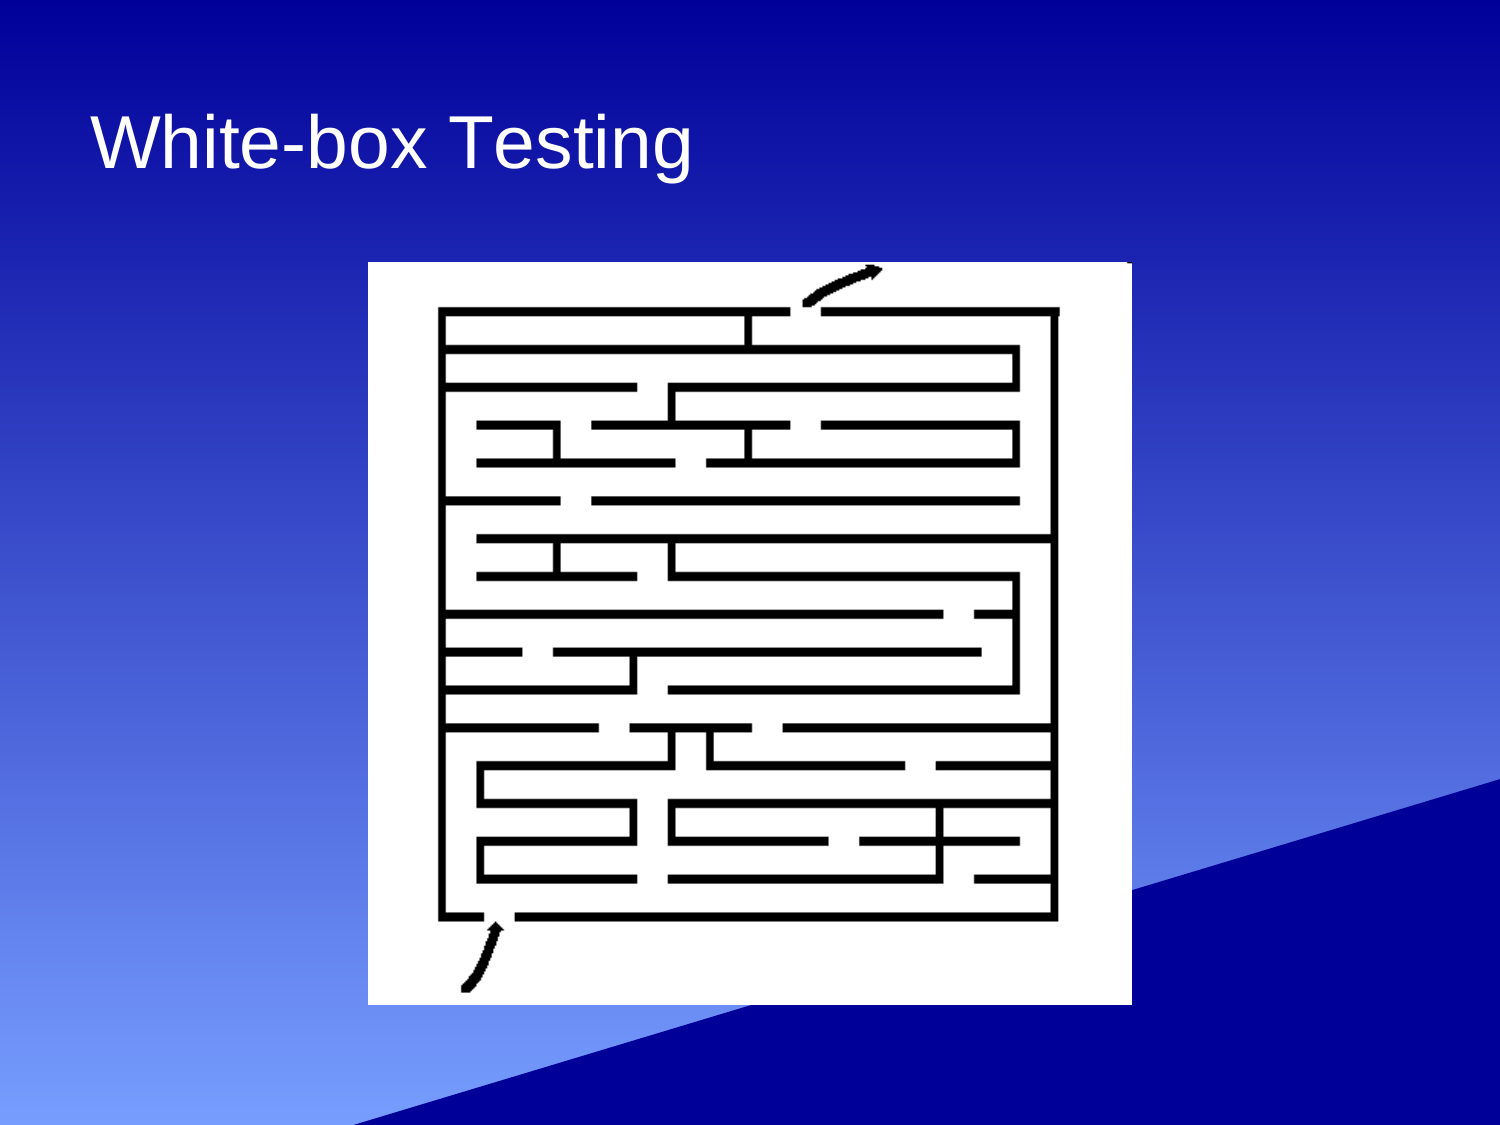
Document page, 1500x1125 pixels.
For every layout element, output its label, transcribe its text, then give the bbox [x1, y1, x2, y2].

picture [368, 262, 1132, 1005]
title White-box Testing [75, 45, 1426, 233]
